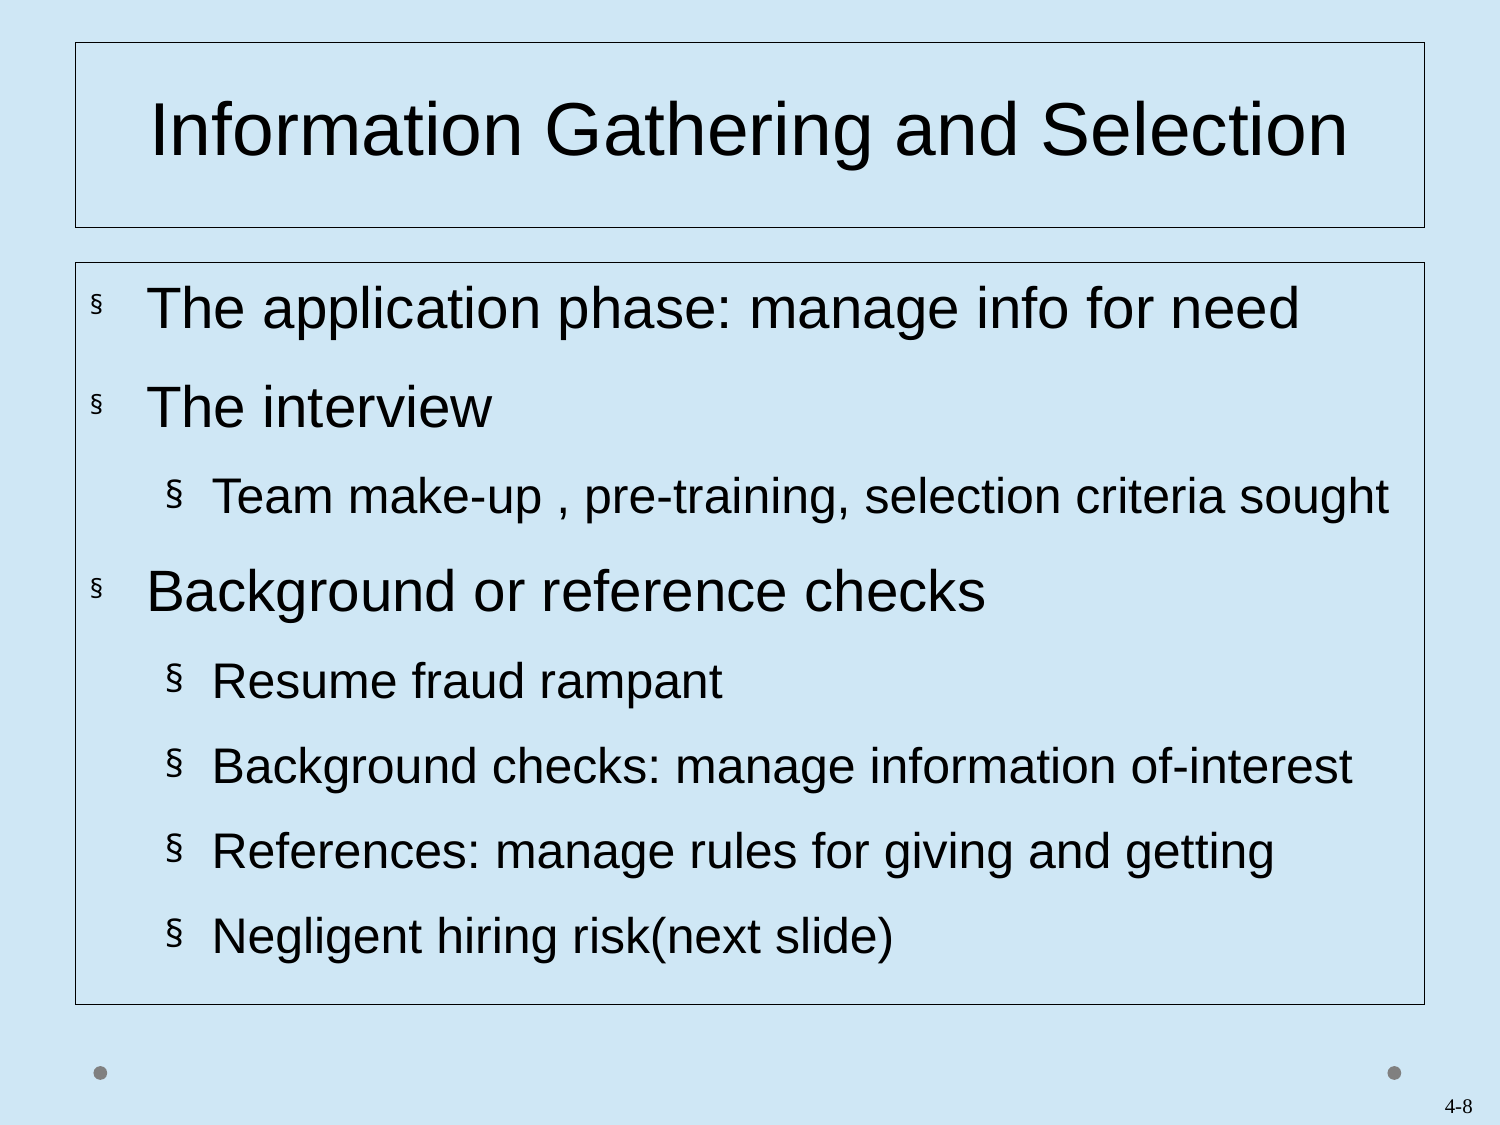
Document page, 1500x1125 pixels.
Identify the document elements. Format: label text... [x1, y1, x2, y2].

title Information Gathering and Selection [75, 42, 1425, 228]
list The application phase: manage info for need The interview Team make-up , pre-training, selection criteria sought Background or reference checks Resume fraud rampant Background checks: manage information of-interest References: manage rules for giving and getting Negligent hiring risk(next slide) [75, 262, 1425, 1005]
